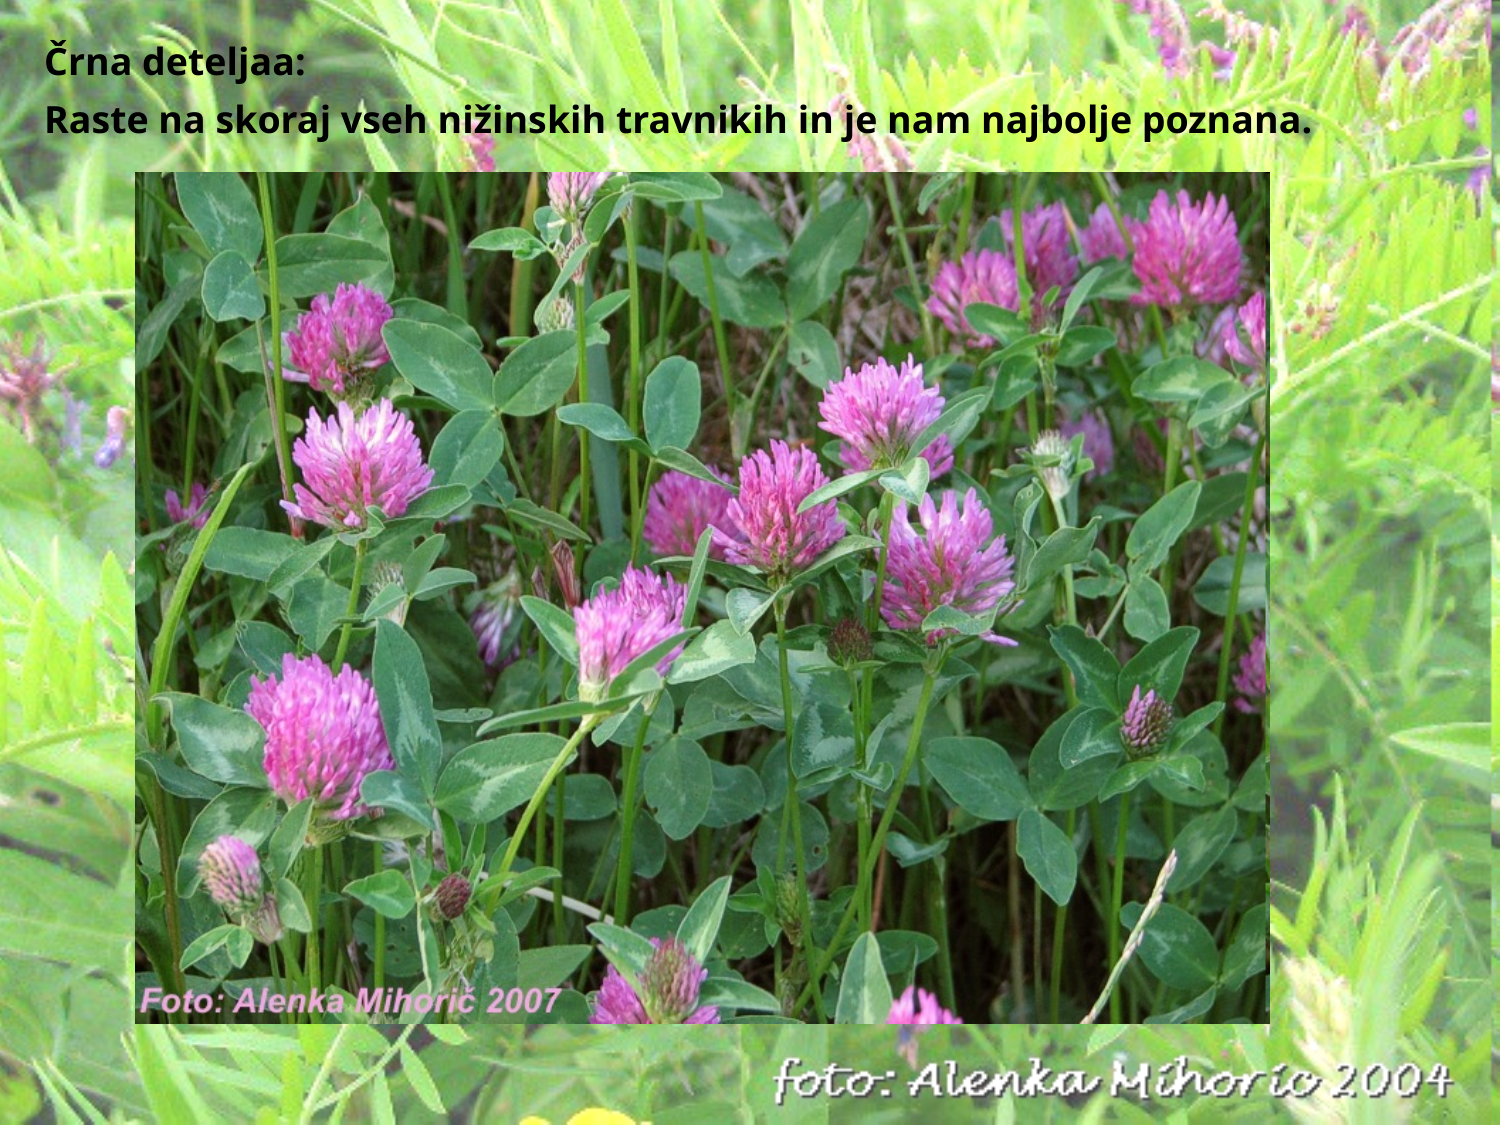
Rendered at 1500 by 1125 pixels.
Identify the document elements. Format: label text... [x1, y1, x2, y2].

text_box Črna deteljaa: Raste na skoraj vseh nižinskih travnikih in je nam najbolje poznana. [29, 30, 1459, 149]
picture [0, 0, 1500, 1125]
